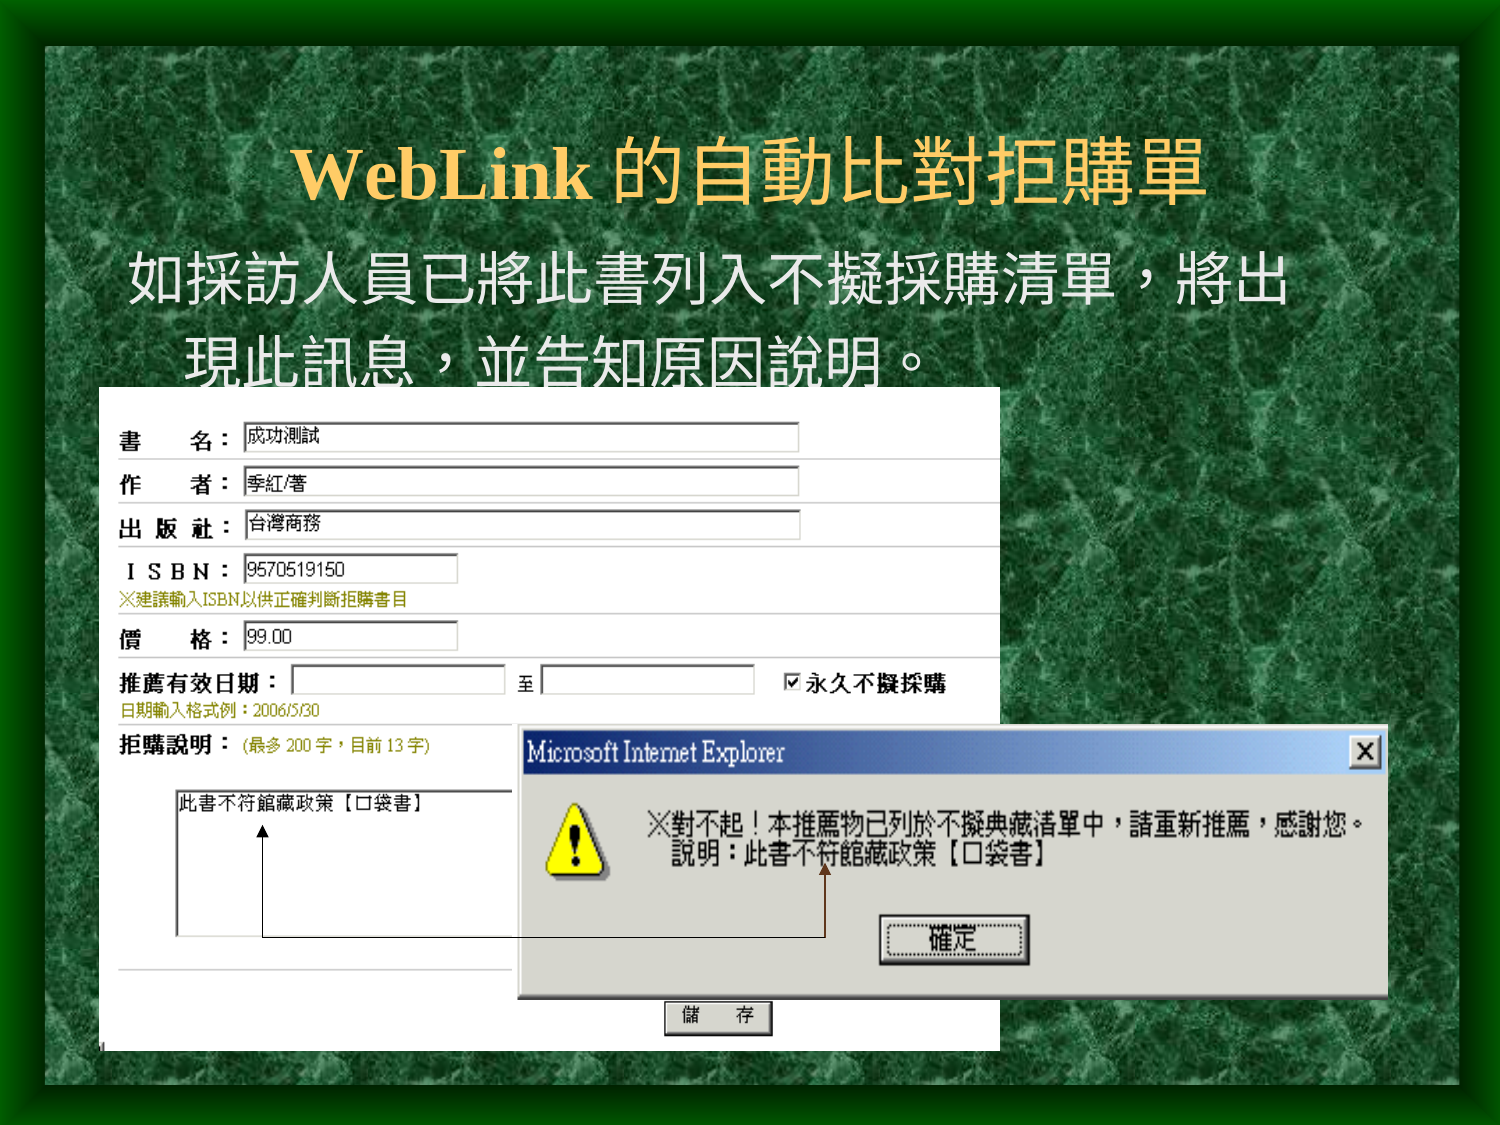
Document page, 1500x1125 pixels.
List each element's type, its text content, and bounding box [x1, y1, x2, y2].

text_box 如採訪人員已將此書列入不擬採購清單，將出現此訊息，並告知原因說明。 [716, 341, 756, 382]
text_box 如採訪人員已將此書列入不擬採購清單，將出現此訊息，並告知原因說明。 [112, 224, 1319, 435]
picture [44, 46, 1460, 1085]
chart [99, 387, 1388, 1051]
text_box WebLink的自動比對拒購單 [112, 89, 1388, 246]
